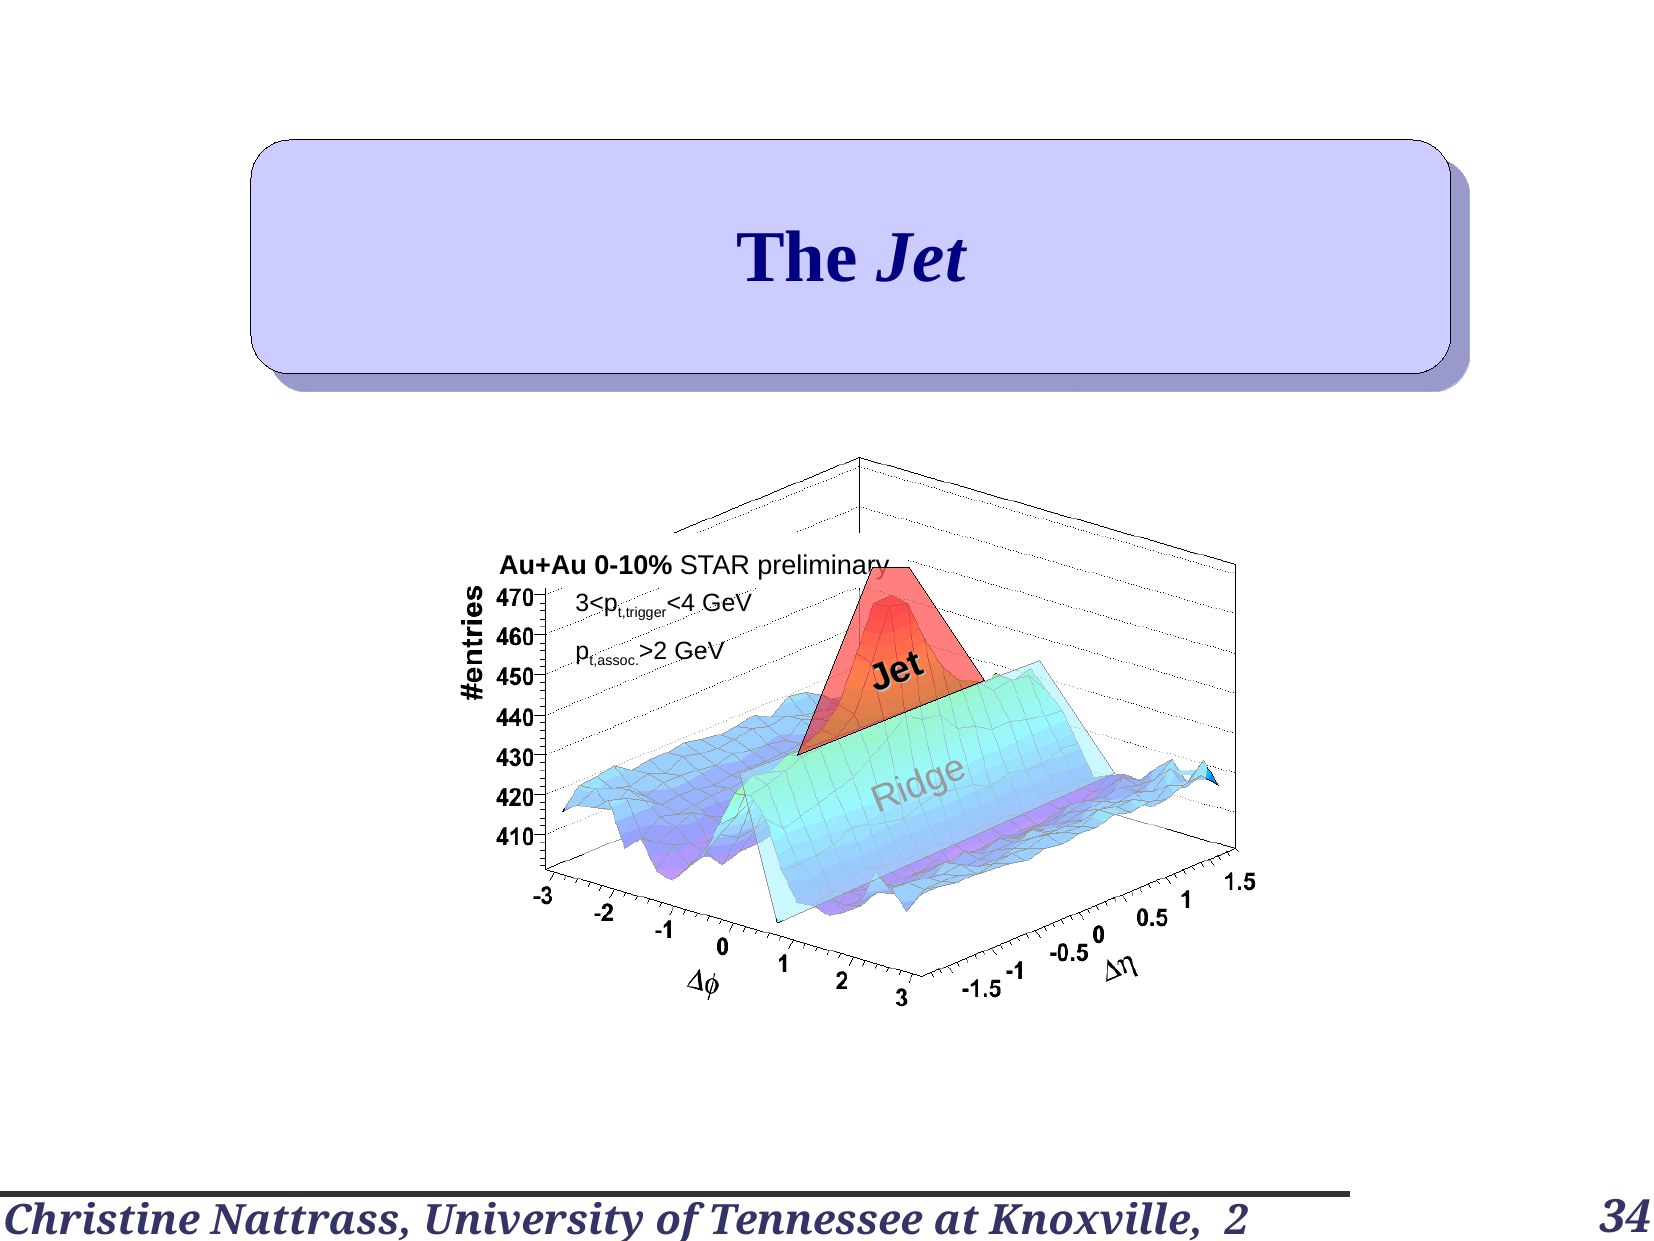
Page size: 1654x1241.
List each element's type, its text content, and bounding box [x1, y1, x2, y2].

text_box The Jet [250, 139, 1451, 374]
text_box Jet [845, 628, 945, 713]
text_box 3<pt,trigger<4 GeV pt,assoc.>2 GeV [560, 588, 768, 677]
picture [459, 392, 1321, 1041]
text_box [564, 567, 1209, 961]
text_box Au+Au 0-10% STAR preliminary [484, 533, 907, 588]
